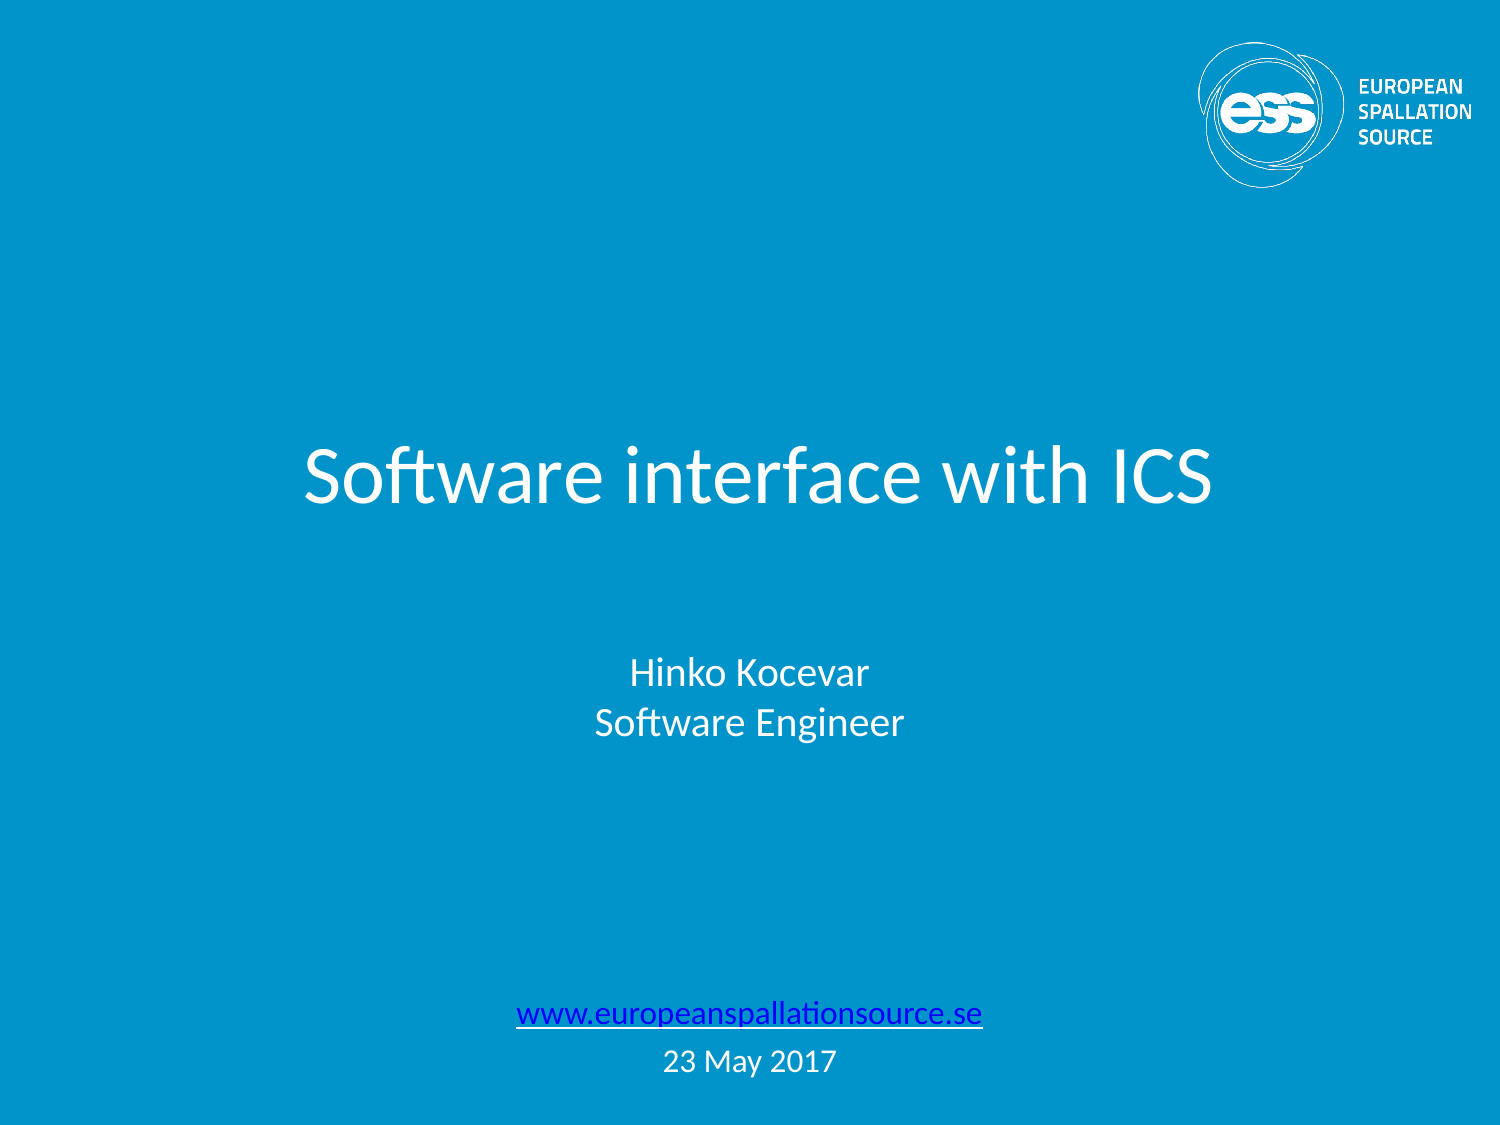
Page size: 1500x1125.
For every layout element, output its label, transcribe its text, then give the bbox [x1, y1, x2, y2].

picture [1424, 130, 1432, 144]
picture [1221, 93, 1315, 133]
picture [1383, 105, 1393, 118]
picture [1455, 79, 1461, 93]
picture [1360, 79, 1368, 93]
picture [1371, 105, 1380, 118]
picture [1385, 130, 1395, 144]
picture [1402, 79, 1409, 91]
picture [1371, 130, 1381, 144]
picture [1411, 130, 1420, 144]
picture [1466, 105, 1470, 118]
picture [1398, 80, 1406, 93]
picture [1446, 105, 1457, 119]
picture [1461, 105, 1465, 118]
picture [1372, 79, 1381, 93]
picture [1407, 105, 1414, 118]
picture [1450, 79, 1455, 93]
picture [1396, 105, 1403, 118]
picture [1386, 79, 1395, 93]
text_box Hinko Kocevar Software Engineer [224, 637, 1275, 925]
picture [1437, 79, 1447, 93]
picture [1399, 130, 1408, 144]
picture [1413, 79, 1422, 93]
text_box Software interface with ICS [112, 349, 1388, 591]
picture [1429, 105, 1438, 118]
picture [1417, 105, 1427, 118]
text_box www.europeanspallationsource.se 23 May 2017 [374, 975, 1125, 1066]
picture [1360, 105, 1367, 111]
picture [1360, 112, 1367, 119]
picture [1426, 79, 1434, 93]
picture [1360, 130, 1367, 144]
